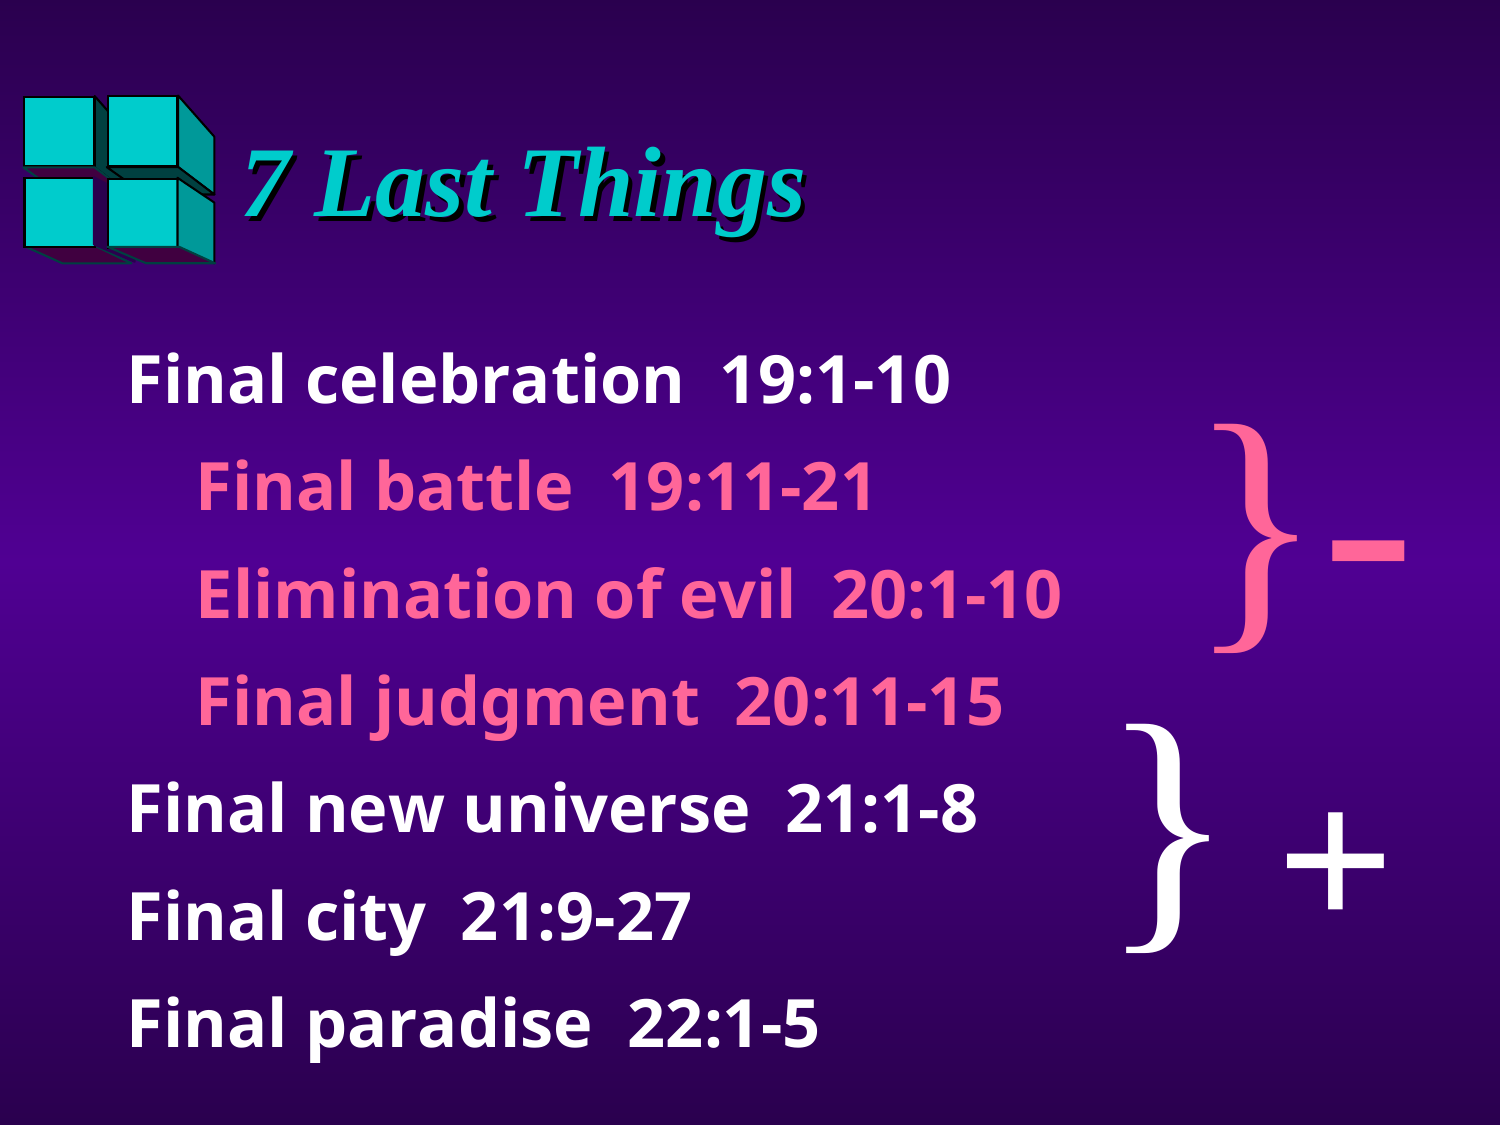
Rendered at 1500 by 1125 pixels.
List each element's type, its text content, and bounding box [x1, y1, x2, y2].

list Final celebration 19:1-10 Final battle 19:11-21 Elimination of evil 20:1-10 Final judgment 20:11-15 Final new universe 21:1-8 Final city 21:9-27 Final paradise 22:1-5 [112, 324, 1275, 1001]
text_box }- [1174, 362, 1500, 684]
text_box } [1087, 662, 1326, 984]
title 7 Last Things [224, 78, 1388, 288]
text_box + [1262, 738, 1463, 983]
